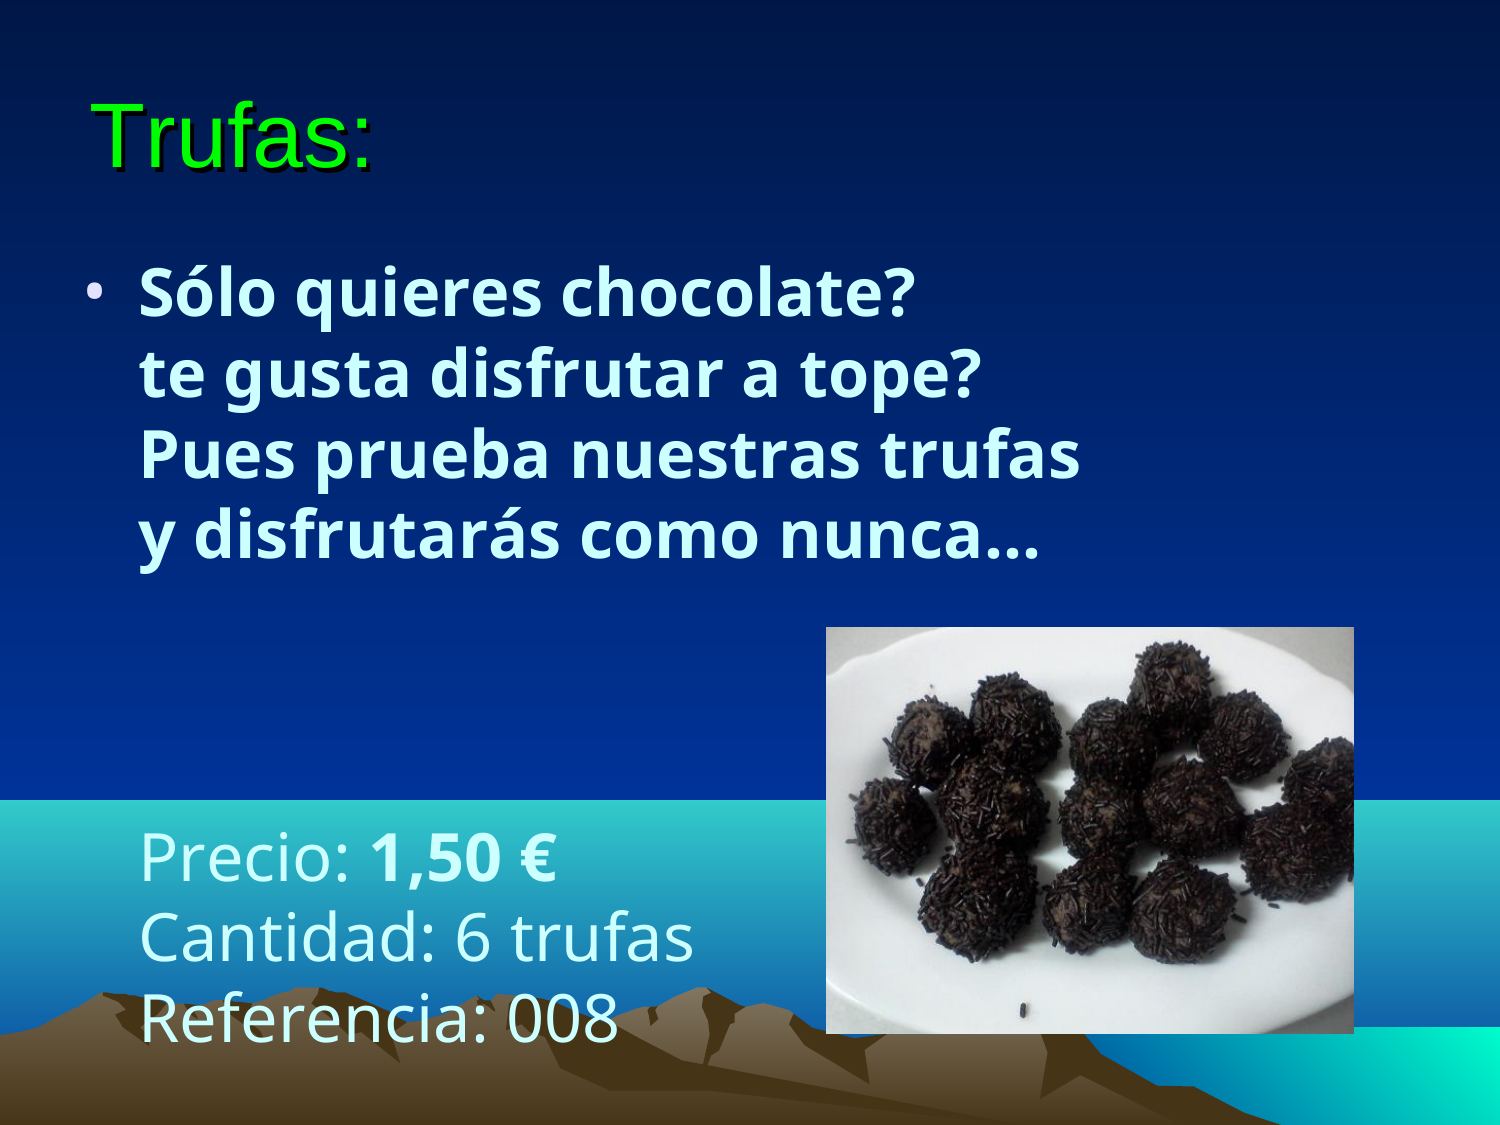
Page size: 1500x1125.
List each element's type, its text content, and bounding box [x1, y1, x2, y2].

title Trufas: [75, 37, 1426, 225]
list Sólo quieres chocolate? te gusta disfrutar a tope? Pues prueba nuestras trufas y disfrutarás como nunca… Precio: 1,50 € Cantidad: 6 trufas Referencia: 008 [67, 258, 1418, 1125]
picture [826, 627, 1354, 1034]
